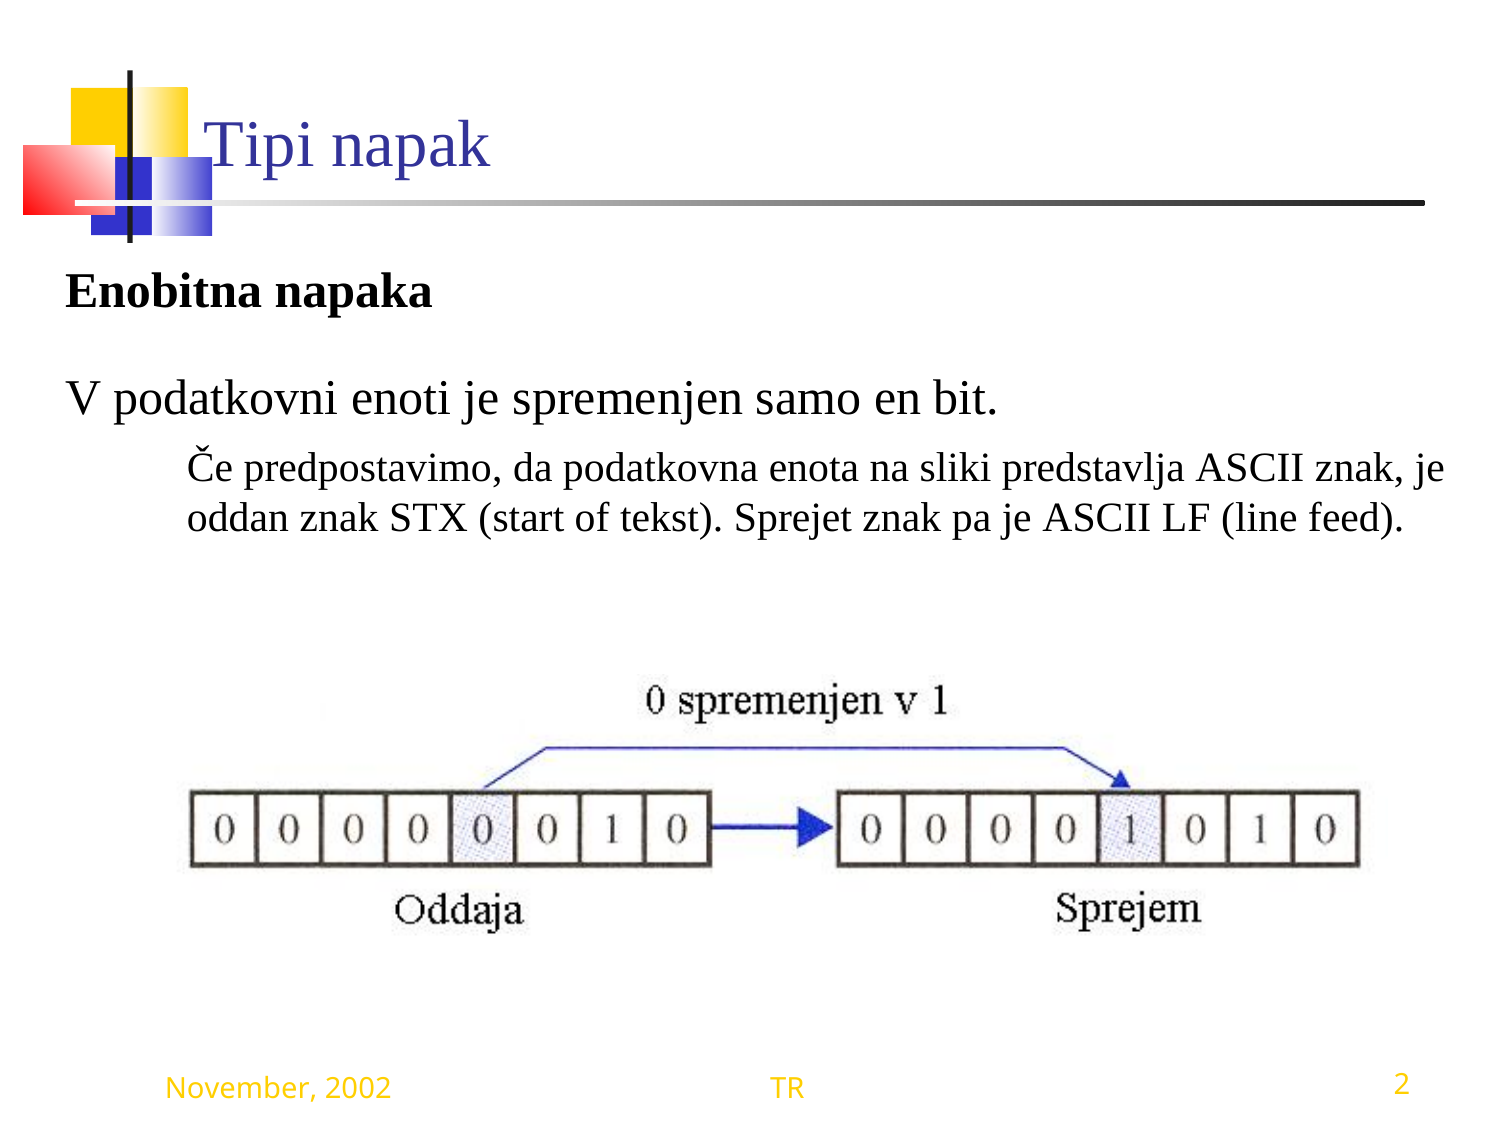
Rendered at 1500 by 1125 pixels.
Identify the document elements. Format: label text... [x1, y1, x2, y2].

text_box TR [549, 1037, 1026, 1113]
list Enobitna napaka V podatkovni enoti je spremenjen samo en bit. Če predpostavimo, da podatkovna enota na sliki predstavlja ASCII znak, je oddan znak STX (start of tekst). Sprejet znak pa je ASCII LF (line feed). [50, 249, 1469, 601]
text_box <number> [1112, 1037, 1426, 1113]
title Tipi napak [188, 92, 1468, 188]
text_box November, 2002 [150, 1037, 463, 1113]
picture [162, 674, 1388, 957]
